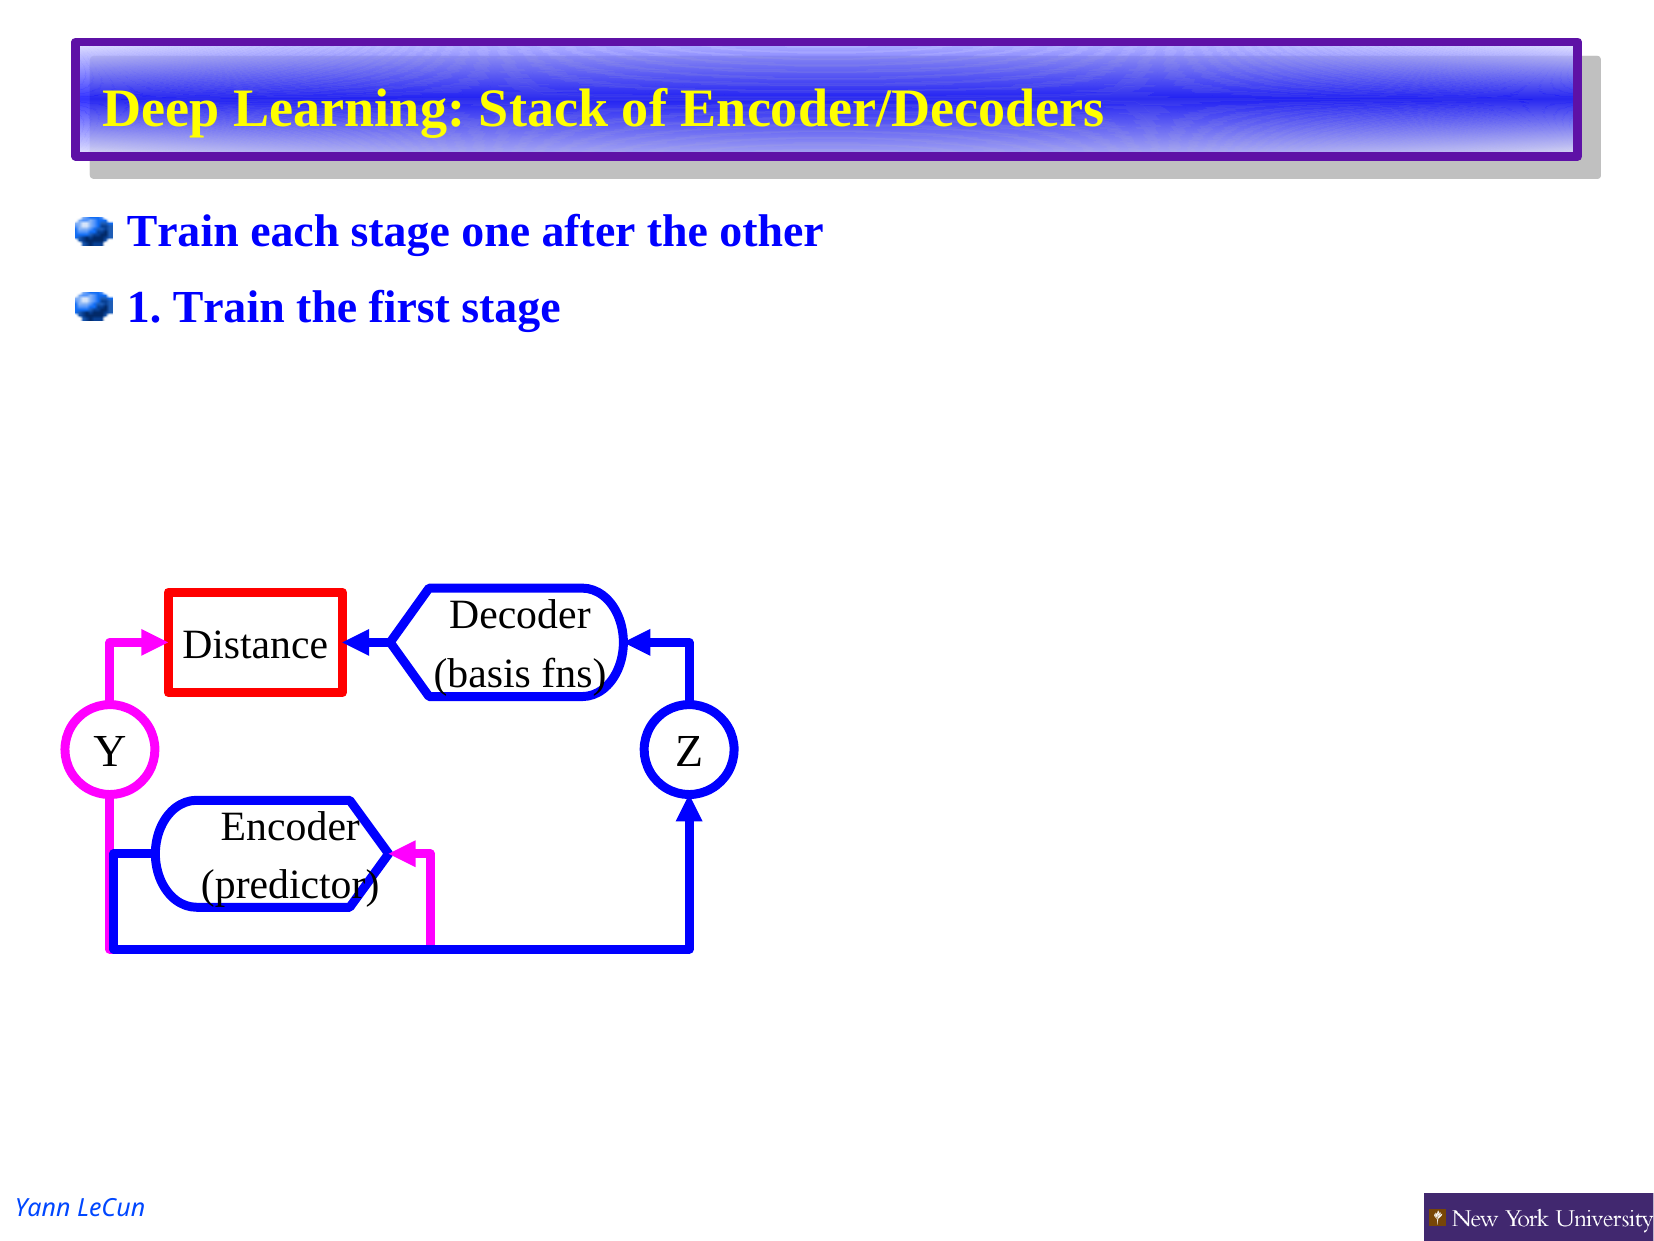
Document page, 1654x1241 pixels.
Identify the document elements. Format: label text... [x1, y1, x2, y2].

title Deep Learning: Stack of Encoder/Decoders [75, 41, 1578, 157]
picture [1424, 1193, 1654, 1241]
text_box Y [64, 704, 155, 795]
text_box Distance [168, 592, 343, 693]
text_box Decoder (basis fns) [390, 588, 624, 697]
text_box Z [644, 704, 735, 795]
list Train each stage one after the other 1. Train the first stage [75, 205, 1562, 338]
text_box Encoder (predictor) [155, 800, 389, 908]
